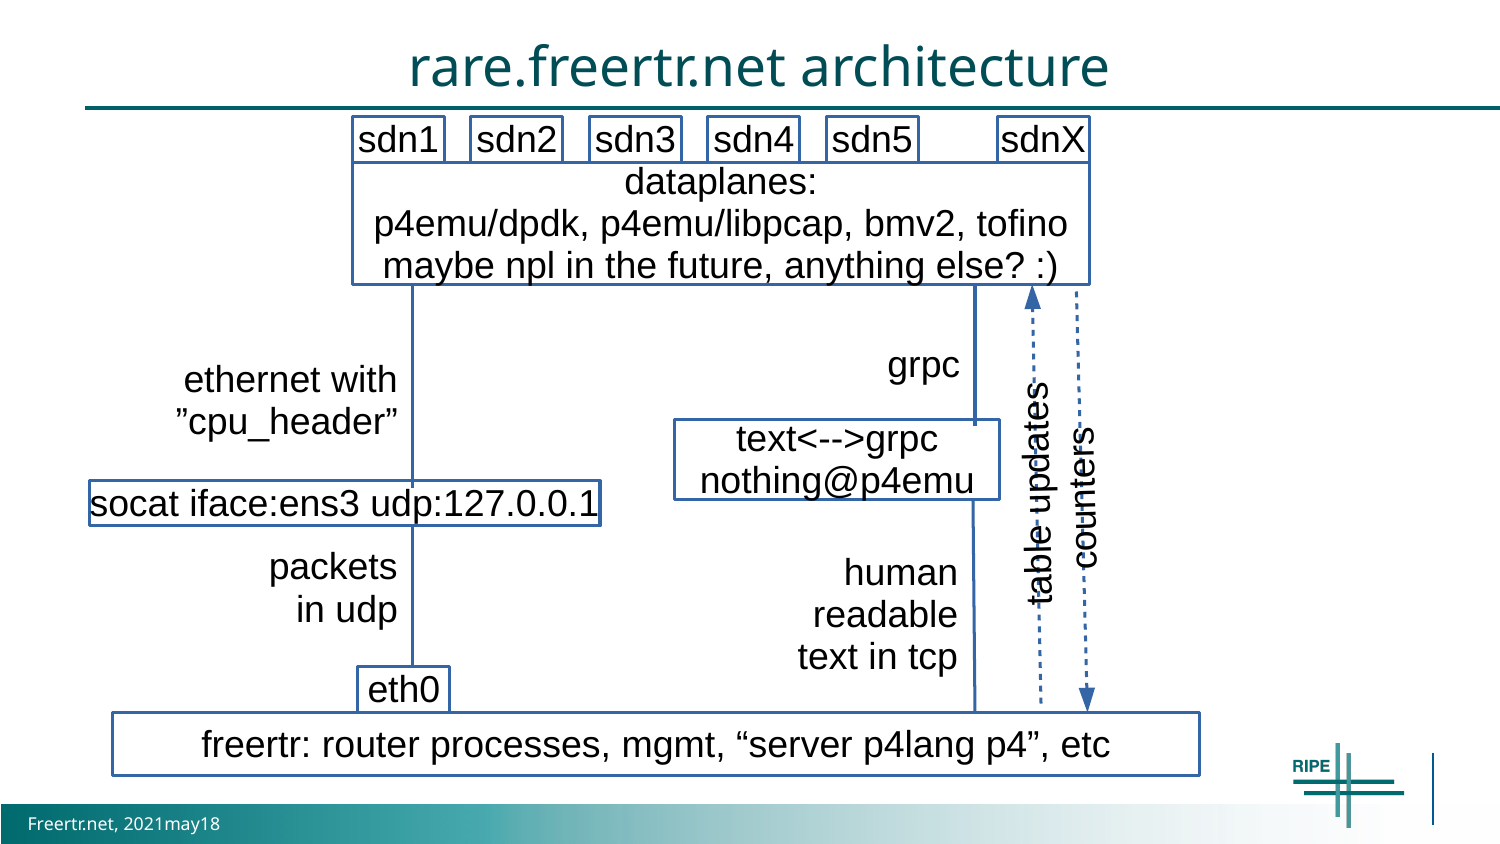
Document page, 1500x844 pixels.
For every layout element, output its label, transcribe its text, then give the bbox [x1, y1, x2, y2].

title rare.freertr.net architecture [82, 21, 1439, 109]
text_box dataplanes: p4emu/dpdk, p4emu/libpcap, bmv2, tofino maybe npl in the future, anything else? :) [352, 162, 1090, 285]
picture [1, 804, 1500, 844]
text_box freertr: router processes, mgmt, “server p4lang p4”, etc [112, 712, 1200, 776]
text_box grpc [841, 336, 976, 393]
text_box sdn5 [826, 116, 919, 163]
text_box sdn2 [470, 116, 563, 163]
text_box ethernet with ”cpu_header” [83, 351, 413, 451]
text_box packets in udp [149, 538, 413, 638]
text_box human readable text in tcp [712, 544, 973, 686]
text_box sdn3 [589, 116, 682, 163]
text_box eth0 [357, 666, 450, 713]
text_box sdn4 [707, 116, 800, 163]
text_box sdn1 [352, 116, 445, 163]
text_box socat iface:ens3 udp:127.0.0.1 [89, 480, 601, 526]
text_box sdnX [997, 116, 1090, 163]
text_box text<-->grpc nothing@p4emu [674, 419, 1000, 500]
